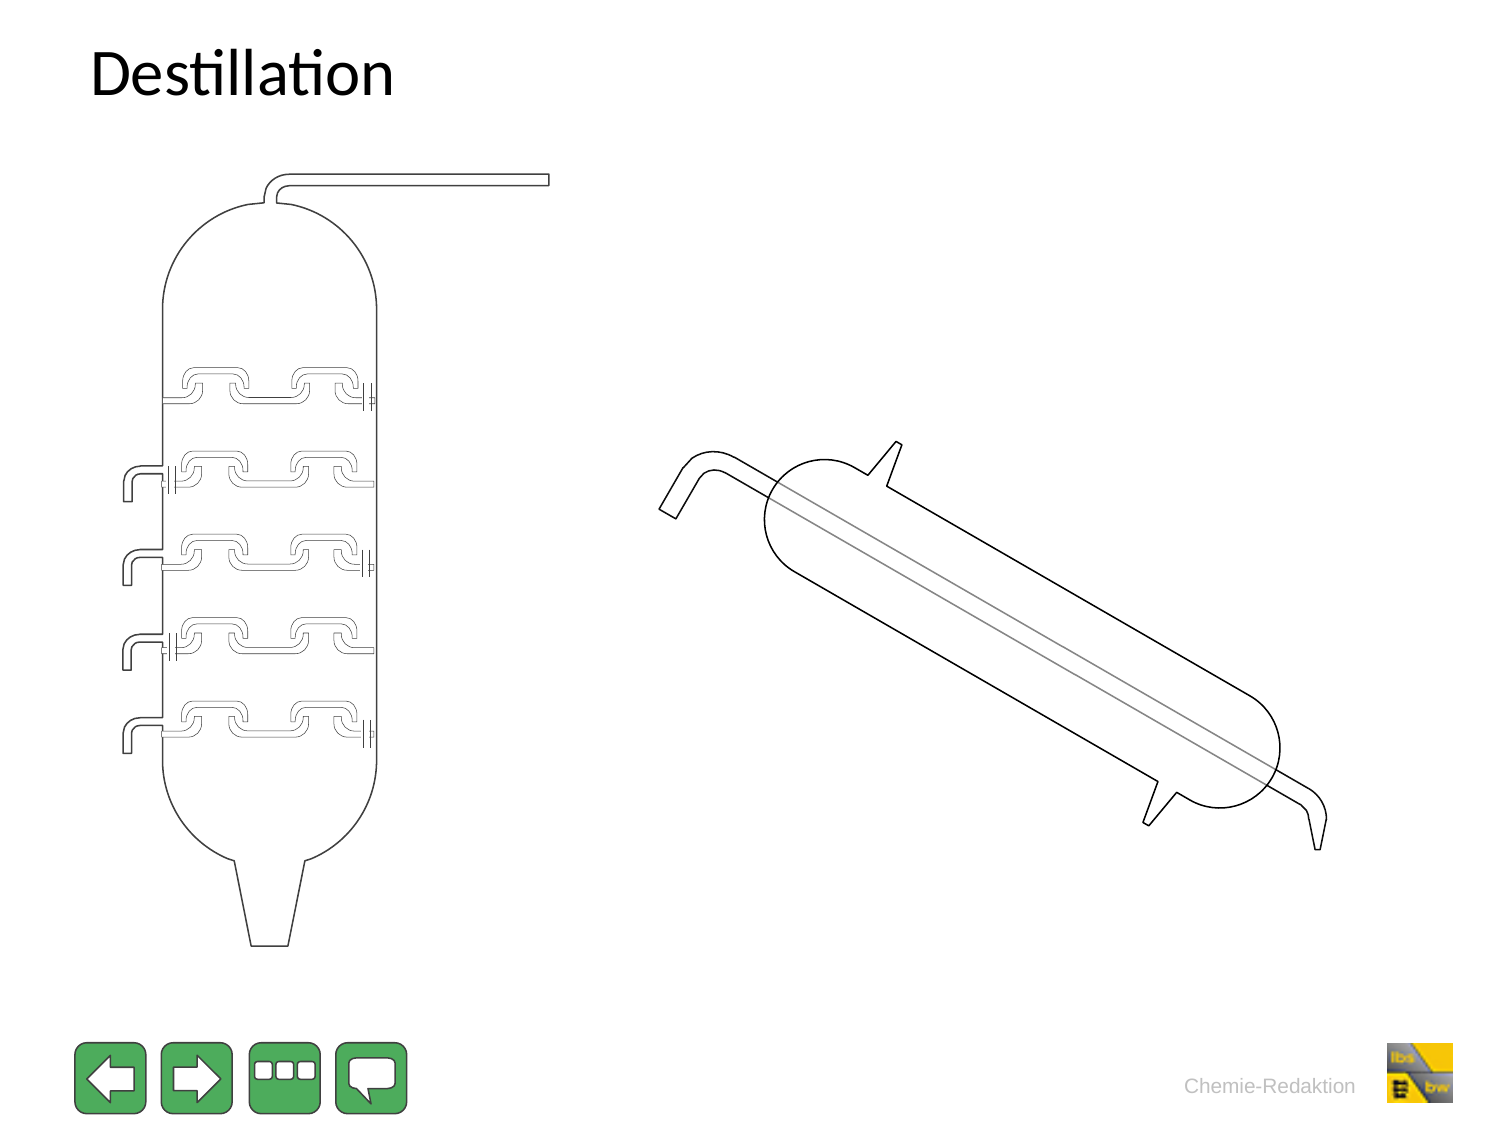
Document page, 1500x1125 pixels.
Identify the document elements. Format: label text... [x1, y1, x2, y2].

text_box [659, 441, 1327, 850]
title Destillation [75, 20, 1426, 110]
text_box [122, 174, 549, 947]
picture [1387, 1043, 1453, 1103]
